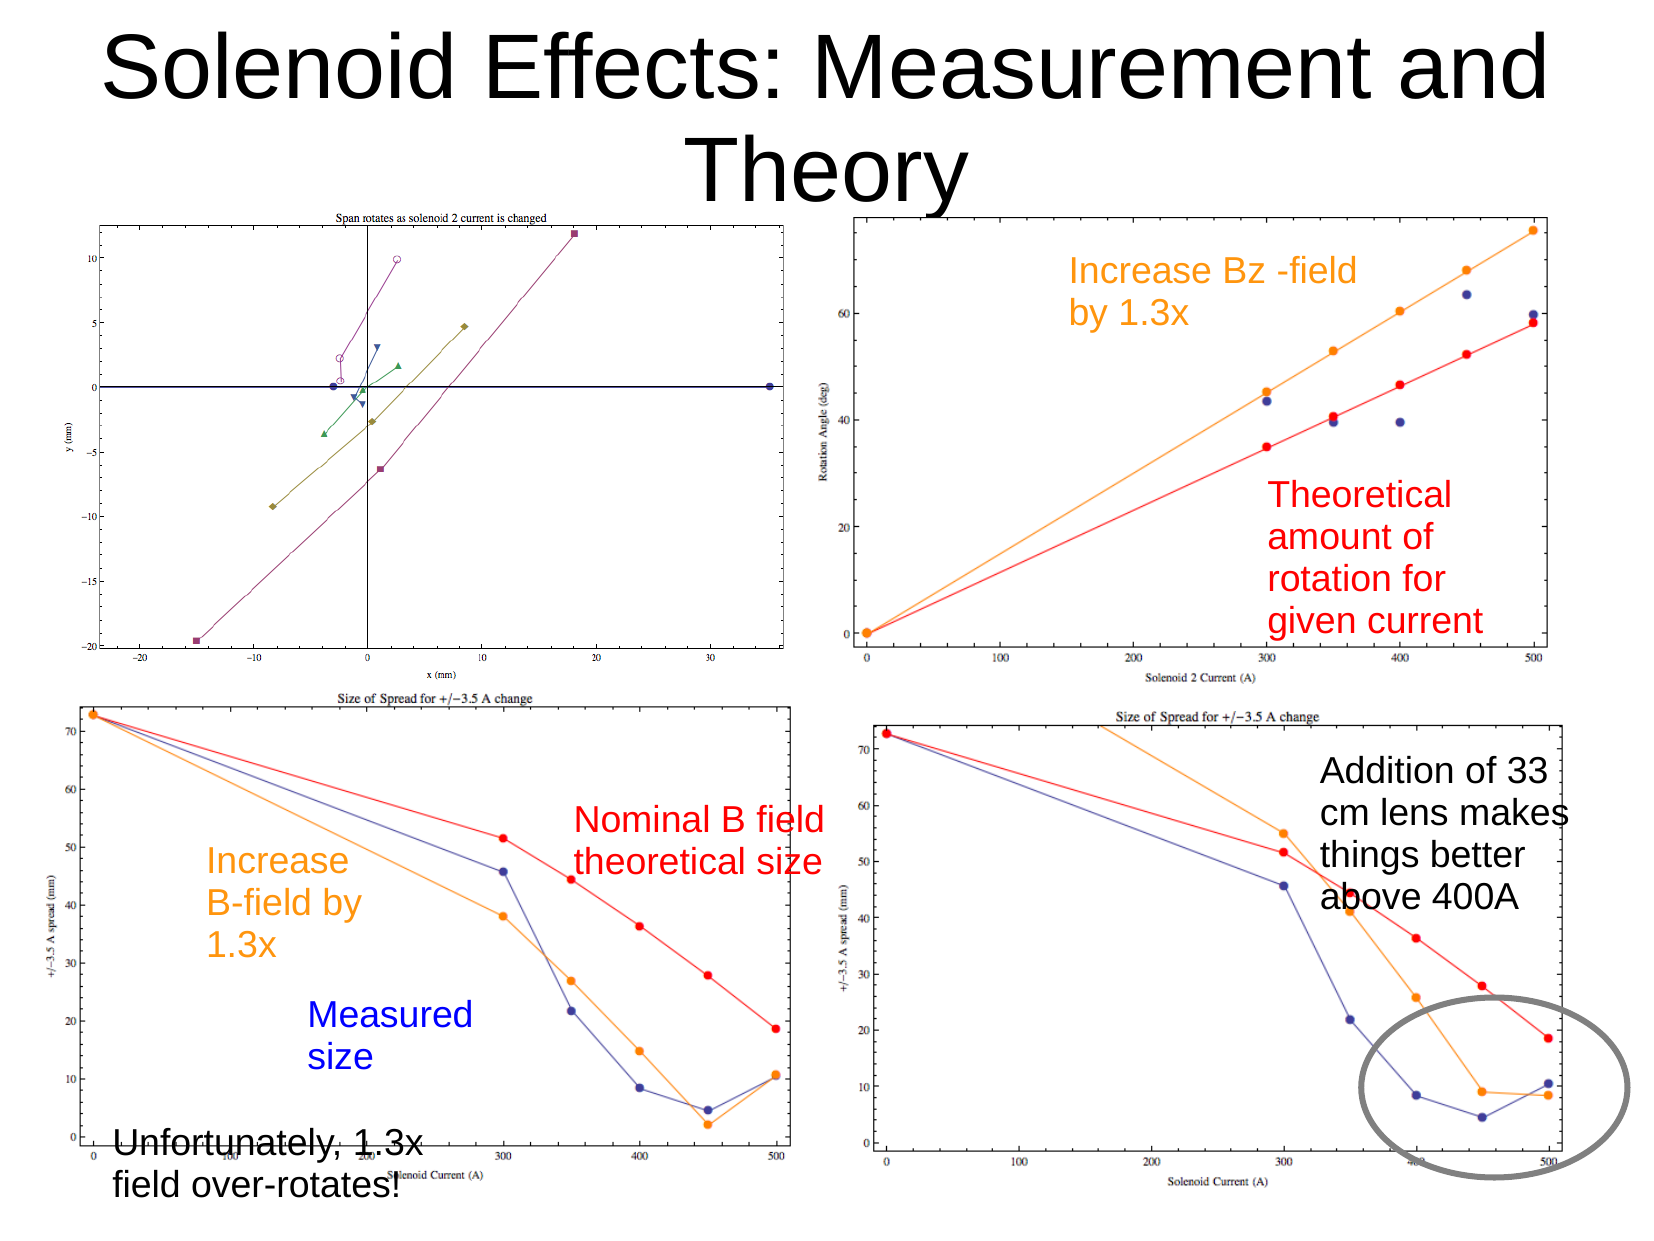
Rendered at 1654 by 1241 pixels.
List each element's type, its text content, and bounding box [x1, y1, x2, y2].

picture [62, 213, 784, 680]
text_box Measured size [292, 986, 559, 1086]
picture [836, 711, 1564, 1189]
text_box Increase Bz -field by 1.3x [1053, 242, 1411, 342]
text_box Addition of 33 cm lens makes things better above 400A [1305, 742, 1602, 926]
text_box Theoretical amount of rotation for given current [1252, 465, 1512, 649]
picture [816, 217, 1549, 684]
text_box Increase B-field by 1.3x [191, 832, 383, 974]
text_box Unfortunately, 1.3x field over-rotates! [97, 1113, 451, 1213]
title Solenoid Effects: Measurement and Theory [82, 15, 1571, 223]
text_box Nominal B field theoretical size [558, 791, 836, 891]
picture [44, 693, 792, 1181]
picture [1365, 1001, 1564, 1174]
